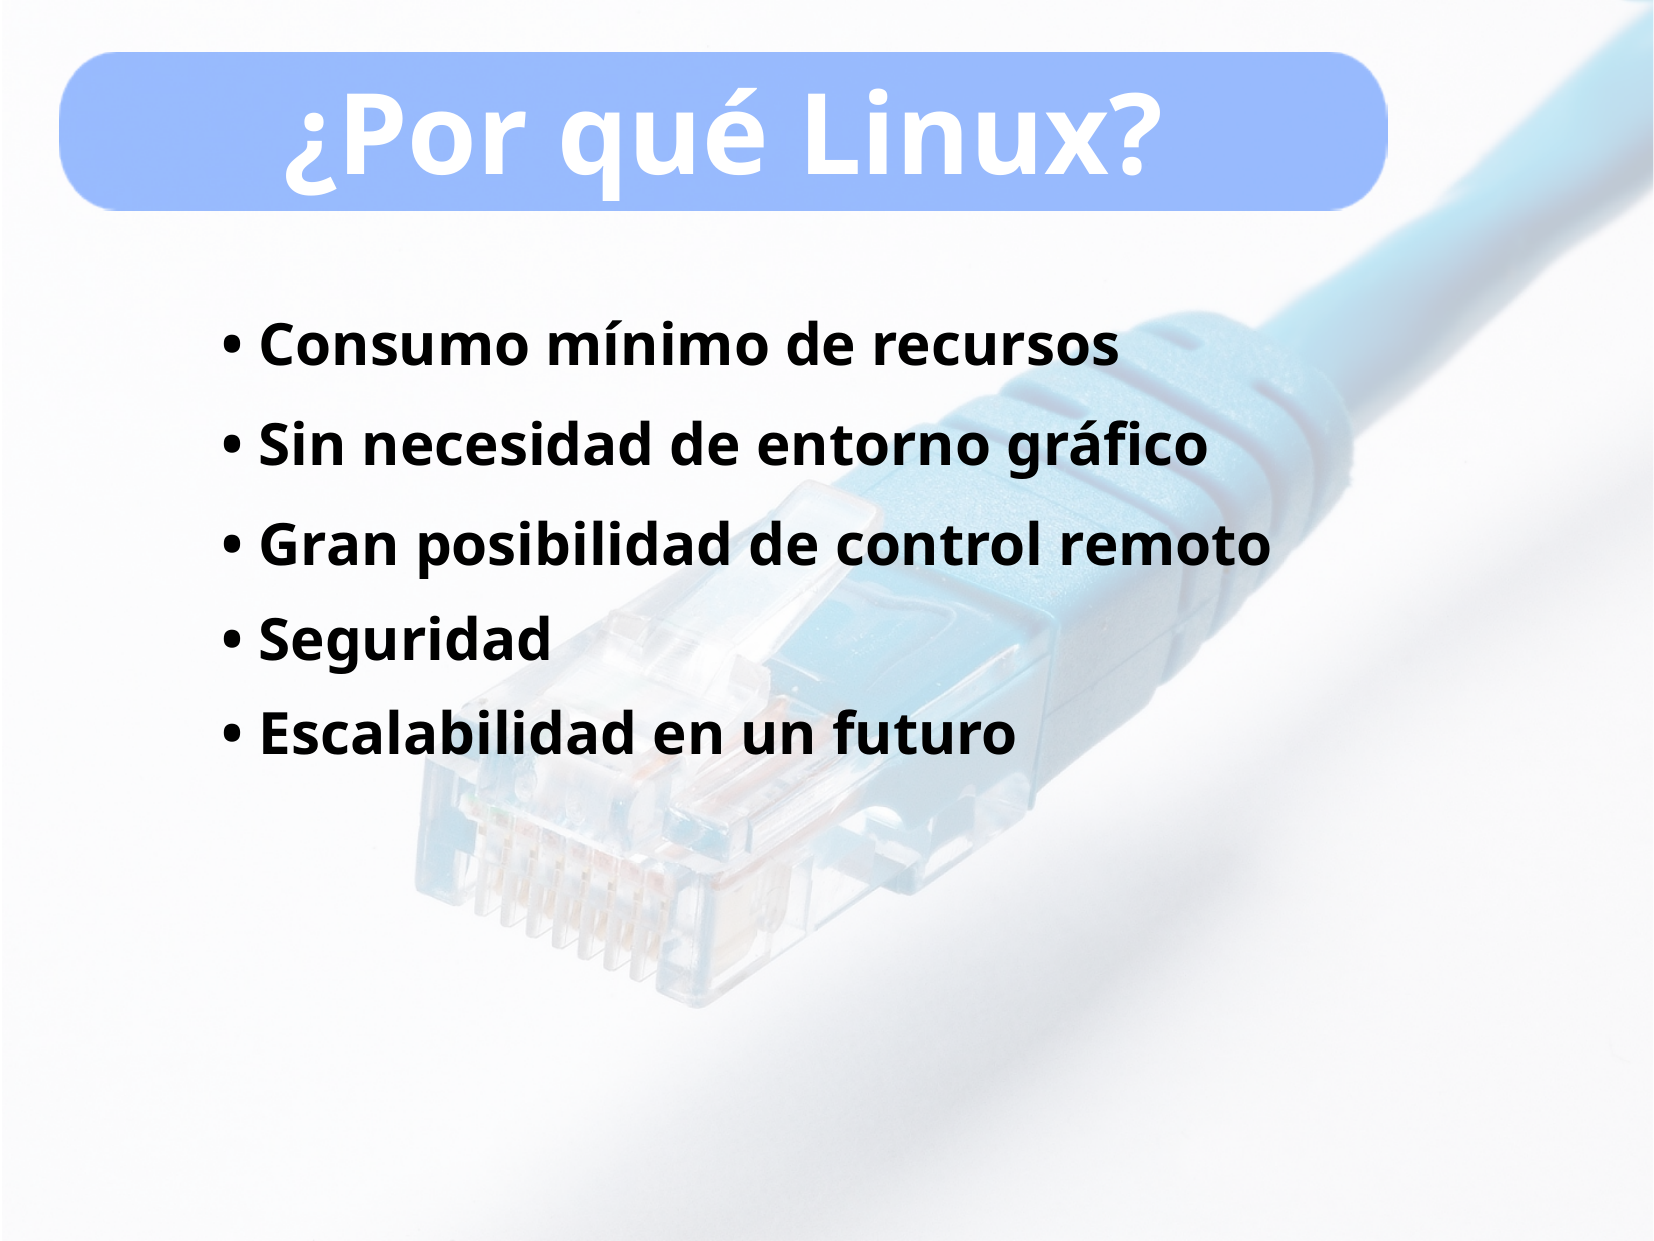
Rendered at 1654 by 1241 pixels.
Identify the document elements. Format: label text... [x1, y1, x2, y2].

text_box • Seguridad [206, 590, 621, 683]
text_box • Consumo mínimo de recursos [206, 295, 1211, 388]
picture [2, 0, 1654, 1241]
text_box • Gran posibilidad de control remoto [206, 496, 1388, 588]
text_box • Sin necesidad de entorno gráfico [206, 395, 1329, 488]
text_box • Escalabilidad en un futuro [206, 685, 1123, 778]
